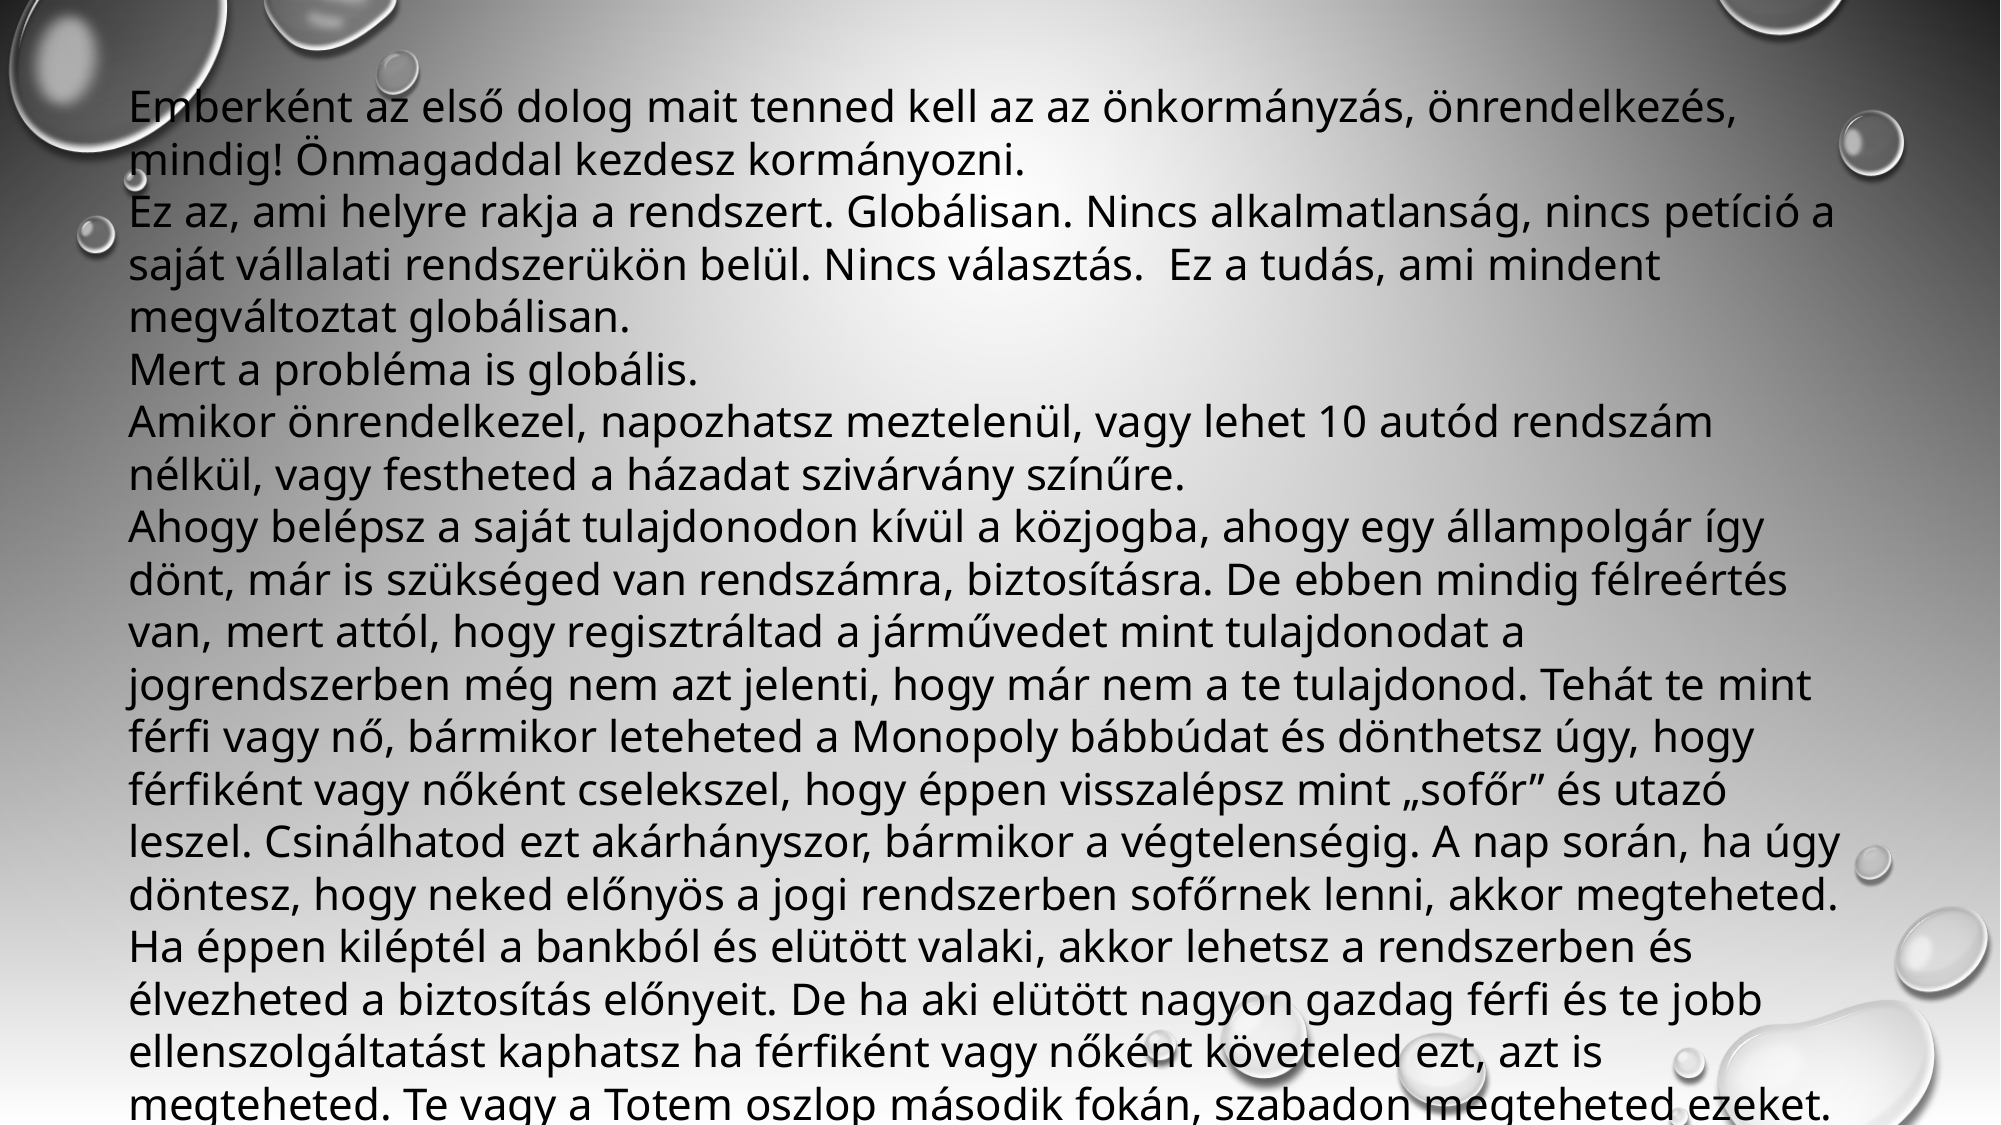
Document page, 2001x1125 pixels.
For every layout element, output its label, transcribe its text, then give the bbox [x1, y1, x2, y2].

text_box Emberként az első dolog mait tenned kell az az önkormányzás, önrendelkezés, mindig! Önmagaddal kezdesz kormányozni. Ez az, ami helyre rakja a rendszert. Globálisan. Nincs alkalmatlanság, nincs petíció a saját vállalati rendszerükön belül. Nincs választás. Ez a tudás, ami mindent megváltoztat globálisan. Mert a probléma is globális. Amikor önrendelkezel, napozhatsz meztelenül, vagy lehet 10 autód rendszám nélkül, vagy festheted a házadat szivárvány színűre. Ahogy belépsz a saját tulajdonodon kívül a közjogba, ahogy egy állampolgár így dönt, már is szükséged van rendszámra, biztosításra. De ebben mindig félreértés van, mert attól, hogy regisztráltad a járművedet mint tulajdonodat a jogrendszerben még nem azt jelenti, hogy már nem a te tulajdonod. Tehát te mint férfi vagy nő, bármikor leteheted a Monopoly bábbúdat és dönthetsz úgy, hogy férfiként vagy nőként cselekszel, hogy éppen visszalépsz mint „sofőr” és utazó leszel. Csinálhatod ezt akárhányszor, bármikor a végtelenségig. A nap során, ha úgy döntesz, hogy neked előnyös a jogi rendszerben sofőrnek lenni, akkor megteheted. Ha éppen kiléptél a bankból és elütött valaki, akkor lehetsz a rendszerben és élvezheted a biztosítás előnyeit. De ha aki elütött nagyon gazdag férfi és te jobb ellenszolgáltatást kaphatsz ha férfiként vagy nőként követeled ezt, azt is megteheted. Te vagy a Totem oszlop második fokán, szabadon megteheted ezeket. [113, 71, 1870, 1125]
picture [0, 0, 2000, 1125]
